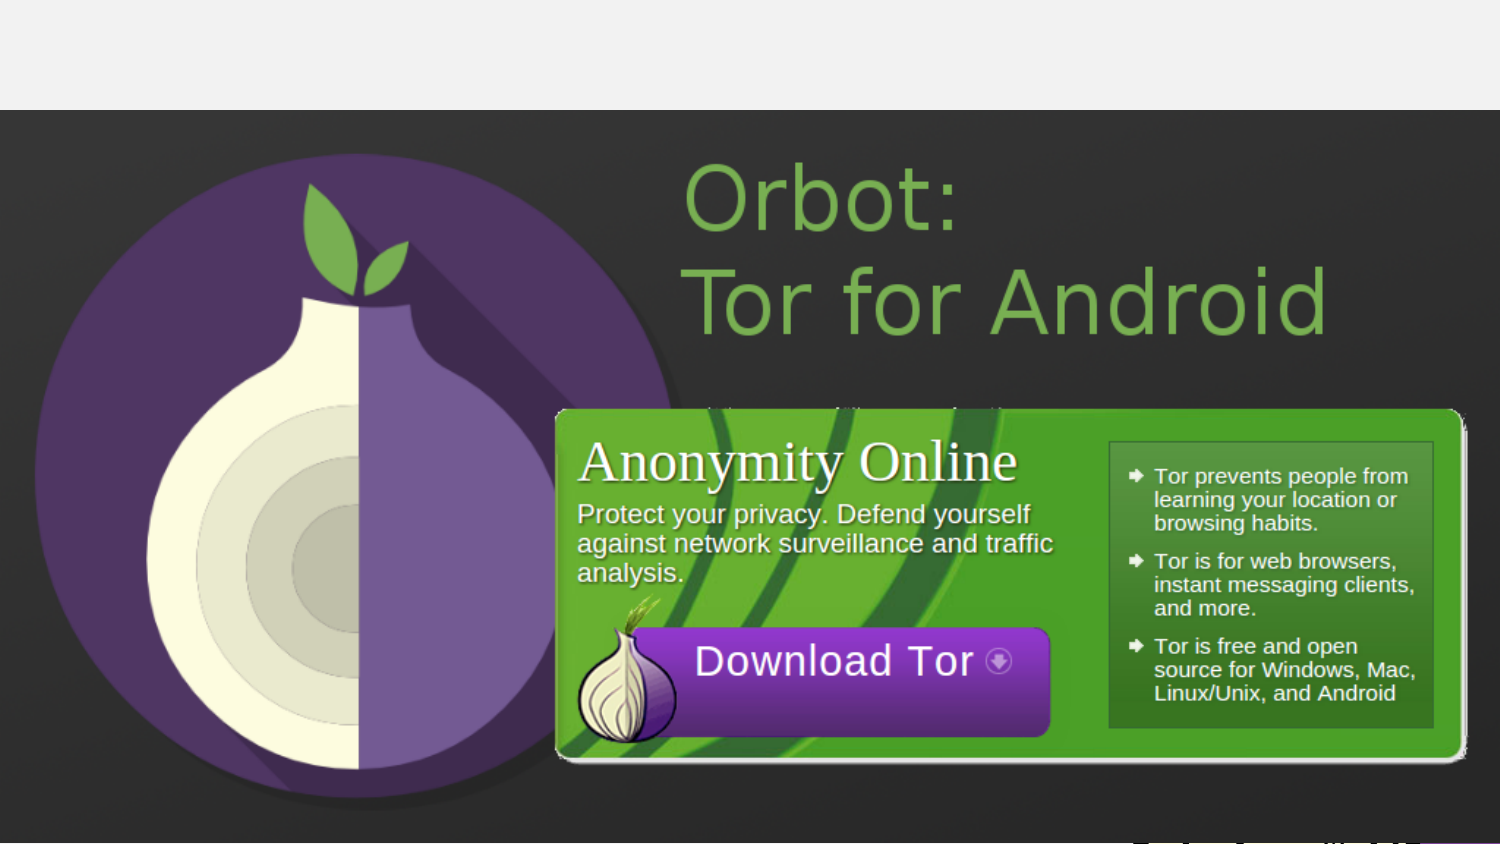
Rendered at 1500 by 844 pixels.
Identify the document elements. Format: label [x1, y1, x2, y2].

picture [0, 110, 1500, 844]
